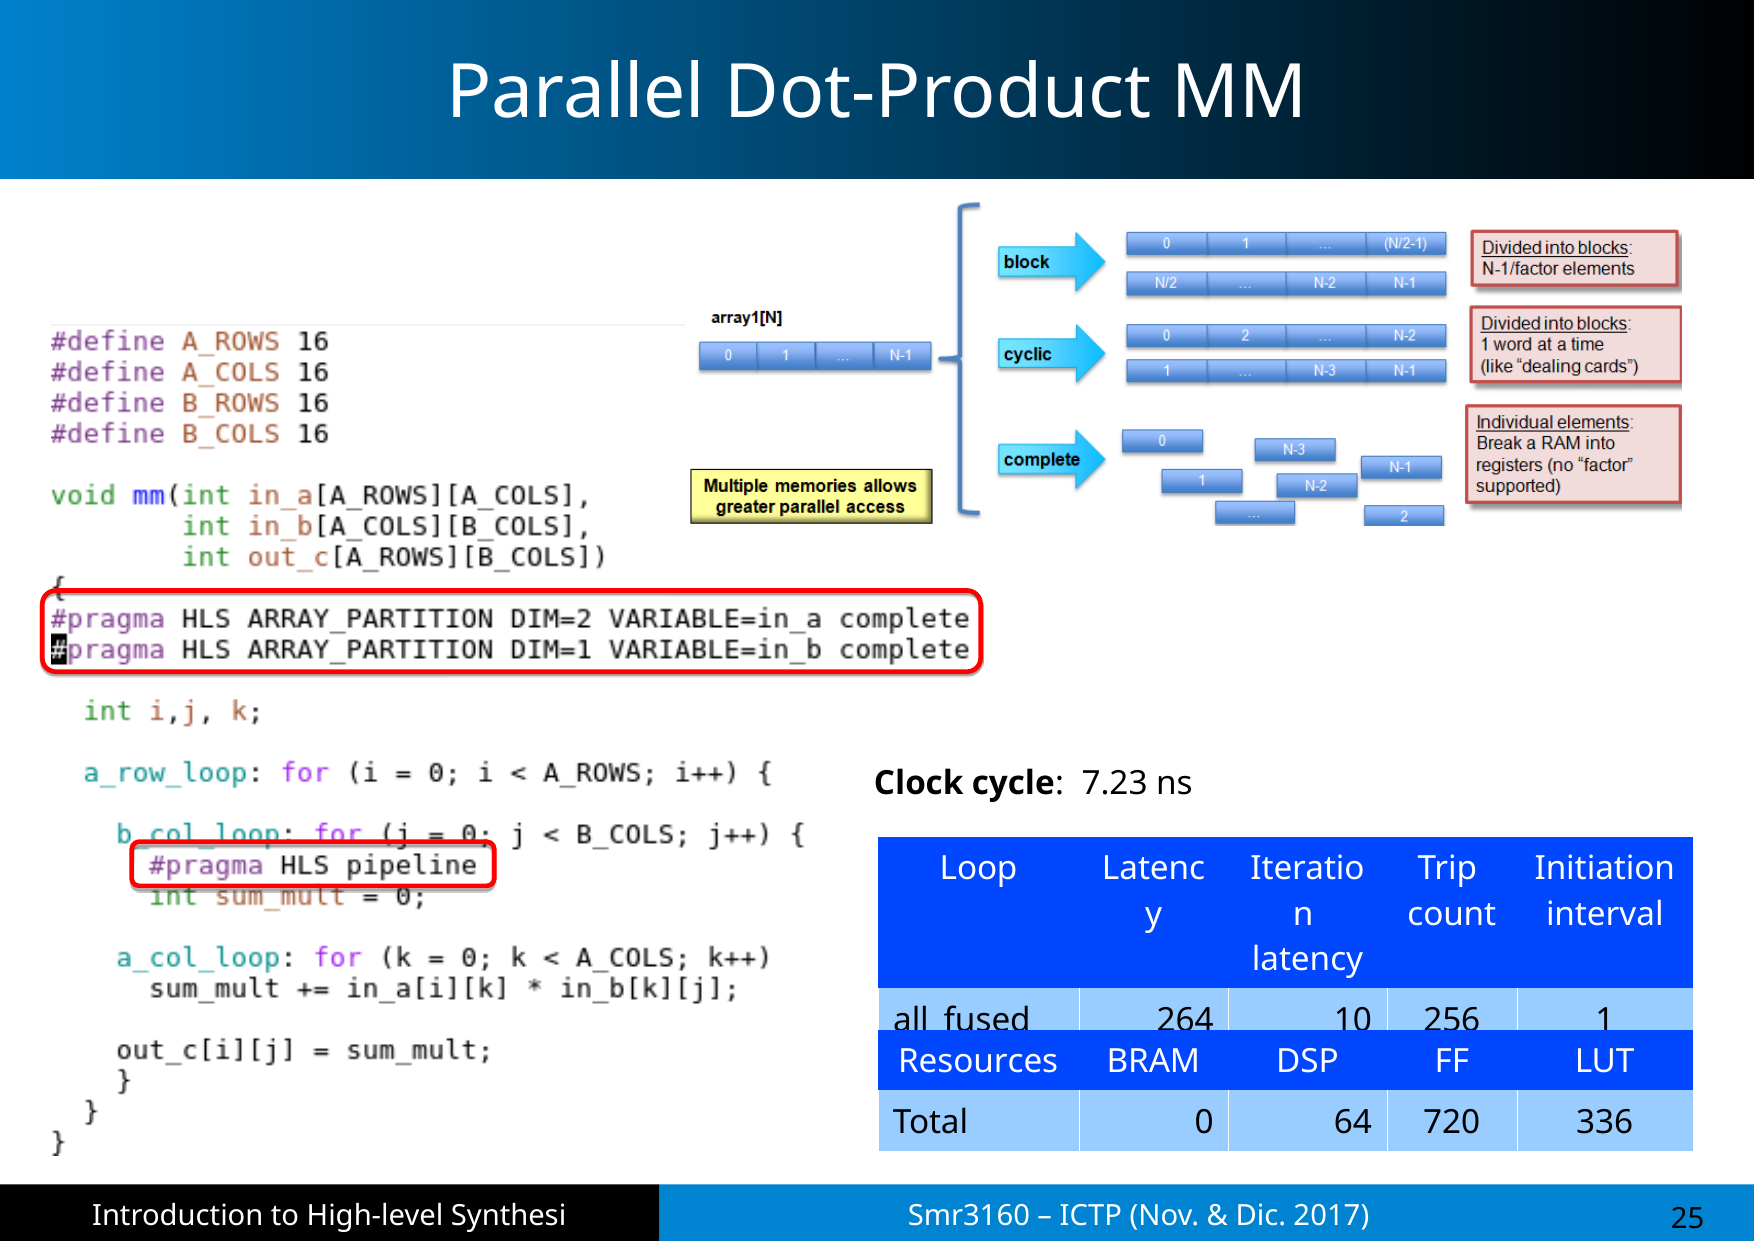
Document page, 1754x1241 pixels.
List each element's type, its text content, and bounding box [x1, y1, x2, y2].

table_cell 10 [1357, 1009, 1366, 1029]
table_cell 256 [1466, 1018, 1476, 1029]
table_header BRAM [1079, 1030, 1228, 1090]
table_cell 264 [1180, 1018, 1190, 1029]
table_cell 1 [1518, 988, 1693, 1030]
title Parallel Dot-Product MM [87, 37, 1667, 139]
picture [51, 593, 978, 669]
table_cell 256 [1388, 988, 1517, 1030]
table_cell 0 [1080, 1090, 1228, 1151]
table_header Loop [878, 837, 1079, 988]
picture [51, 199, 1682, 594]
table_cell 336 [1518, 1090, 1693, 1151]
table_cell Total [879, 1090, 1079, 1151]
table_header Iteration latency [1228, 837, 1387, 988]
text_box Clock cycle: 7.23 ns [873, 758, 1219, 811]
table_header LUT [1517, 1030, 1693, 1090]
table_header FF [1387, 1030, 1517, 1090]
table_cell 720 [1388, 1090, 1517, 1151]
table_header Trip count [1387, 837, 1517, 988]
table_cell 264 [1198, 1012, 1206, 1023]
table_cell all_fused [879, 988, 1079, 1030]
table_header Resources [878, 1030, 1079, 1090]
picture [51, 668, 981, 1156]
table_header Latency [1079, 837, 1228, 988]
table_header Initiation interval [1517, 837, 1693, 988]
table_cell 264 [1080, 988, 1228, 1030]
table_header DSP [1228, 1030, 1387, 1090]
table_cell 64 [1229, 1090, 1387, 1151]
table_cell 10 [1229, 988, 1387, 1030]
